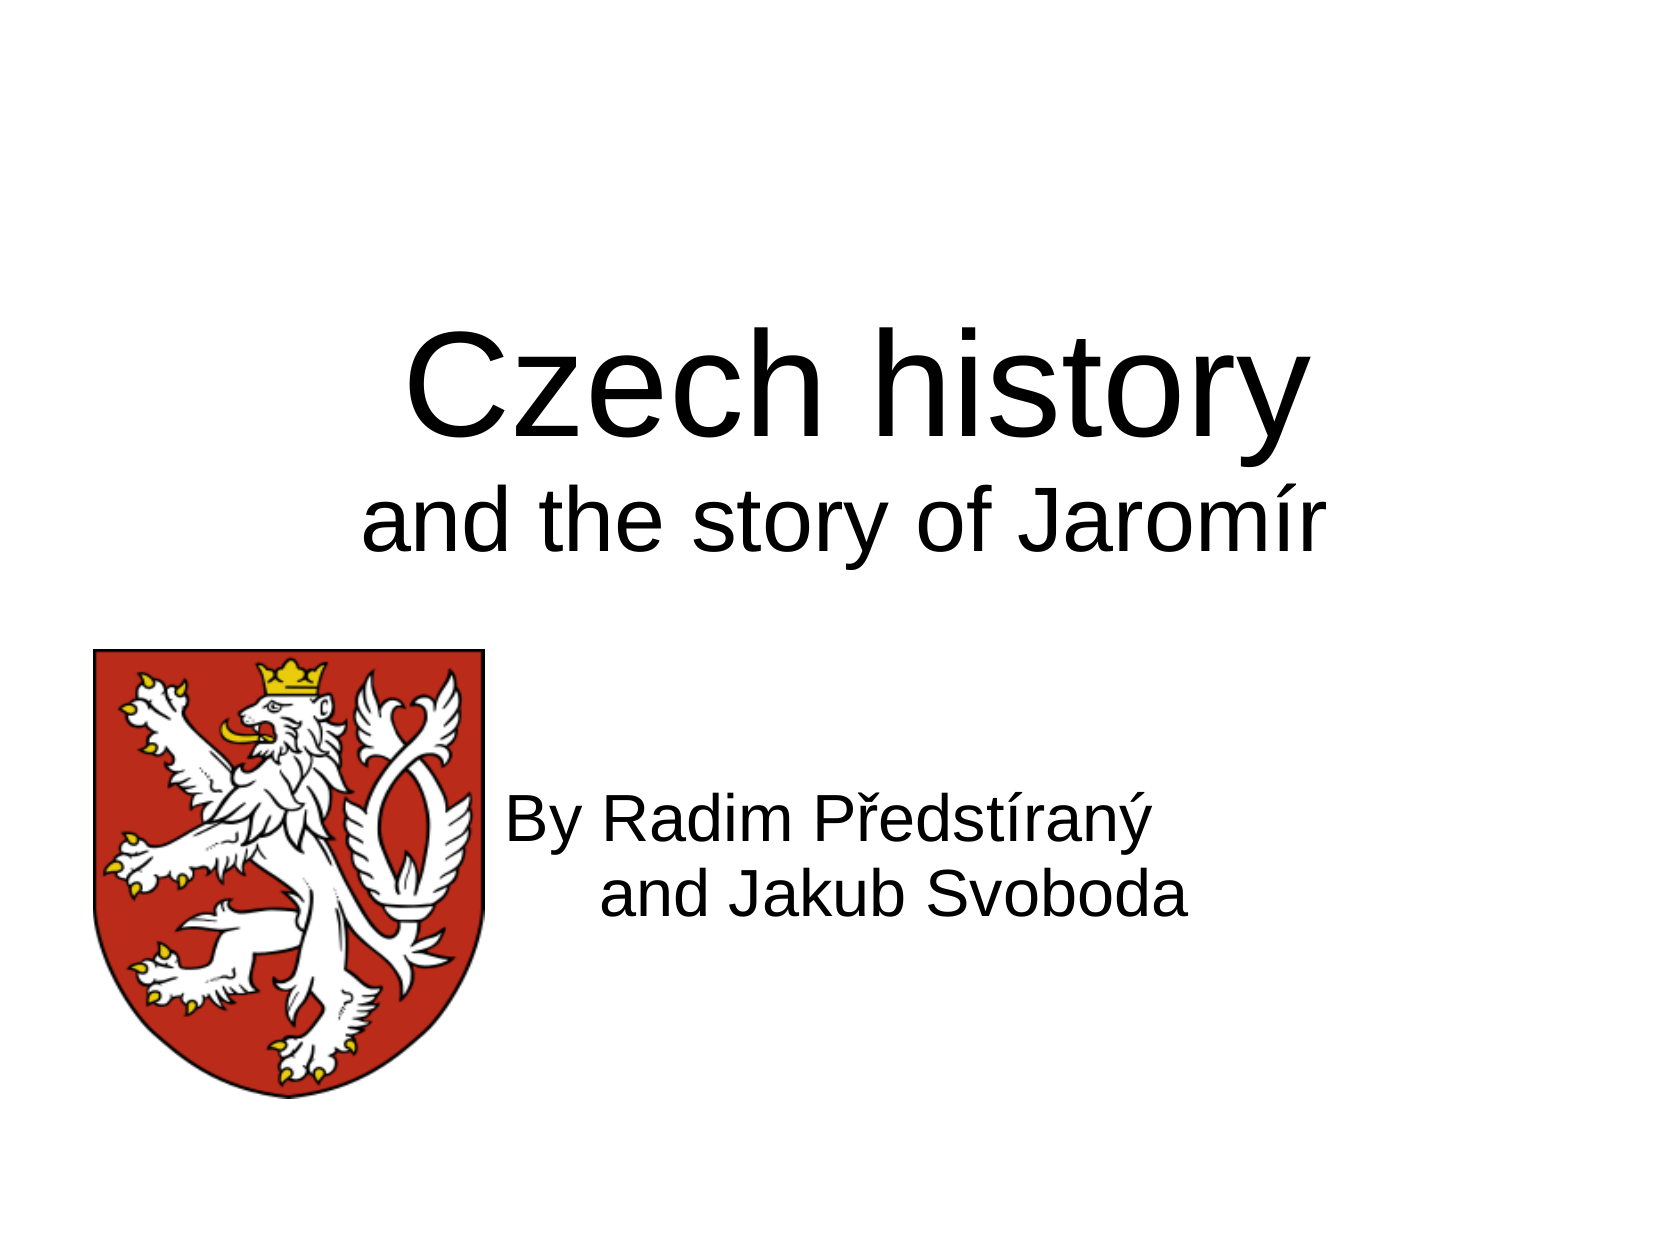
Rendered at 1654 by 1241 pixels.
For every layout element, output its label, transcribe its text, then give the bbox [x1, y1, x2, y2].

title Czech history and the story of Jaromír [82, 153, 1607, 719]
subtitle By Radim Předstíraný and Jakub Svoboda [94, 496, 1583, 1216]
